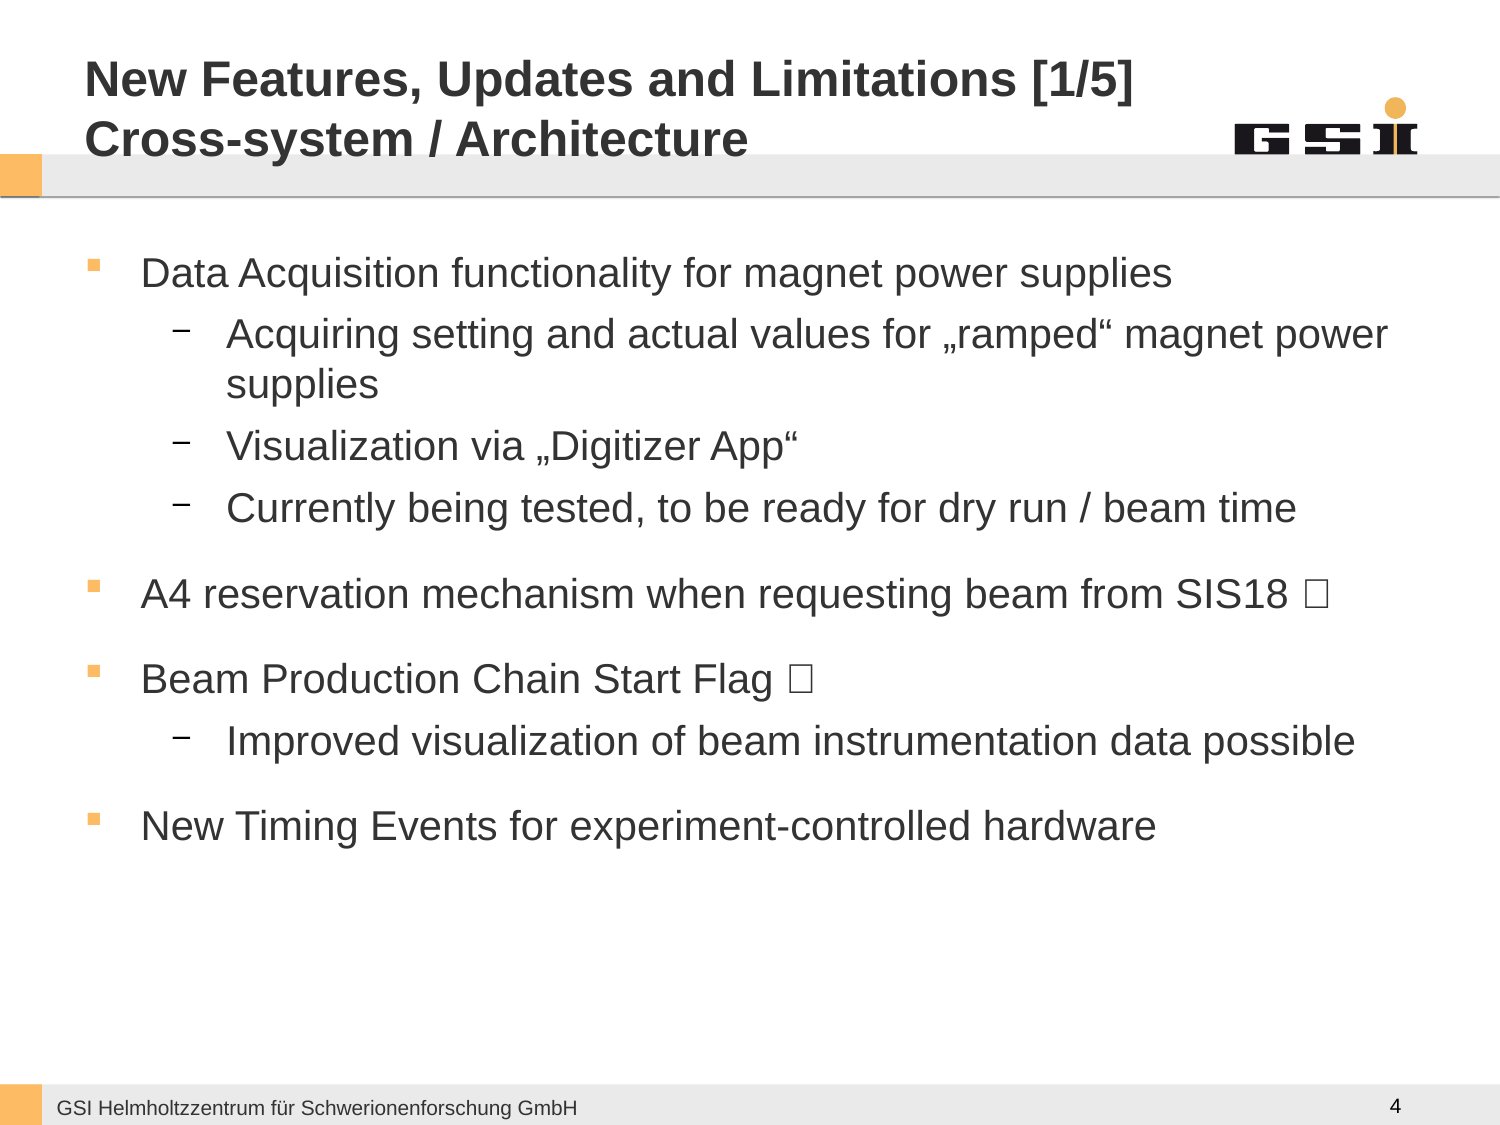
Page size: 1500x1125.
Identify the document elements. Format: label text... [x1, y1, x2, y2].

list Data Acquisition functionality for magnet power supplies Acquiring setting and actual values for „ramped“ magnet power supplies Visualization via „Digitizer App“ Currently being tested, to be ready for dry run / beam time A4 reservation mechanism when requesting beam from SIS18 🔗 Beam Production Chain Start Flag 🔗 Improved visualization of beam instrumentation data possible New Timing Events for experiment-controlled hardware [69, 237, 1417, 1043]
picture [1233, 95, 1419, 154]
title New Features, Updates and Limitations [1/5] Cross-system / Architecture [69, 44, 1192, 174]
